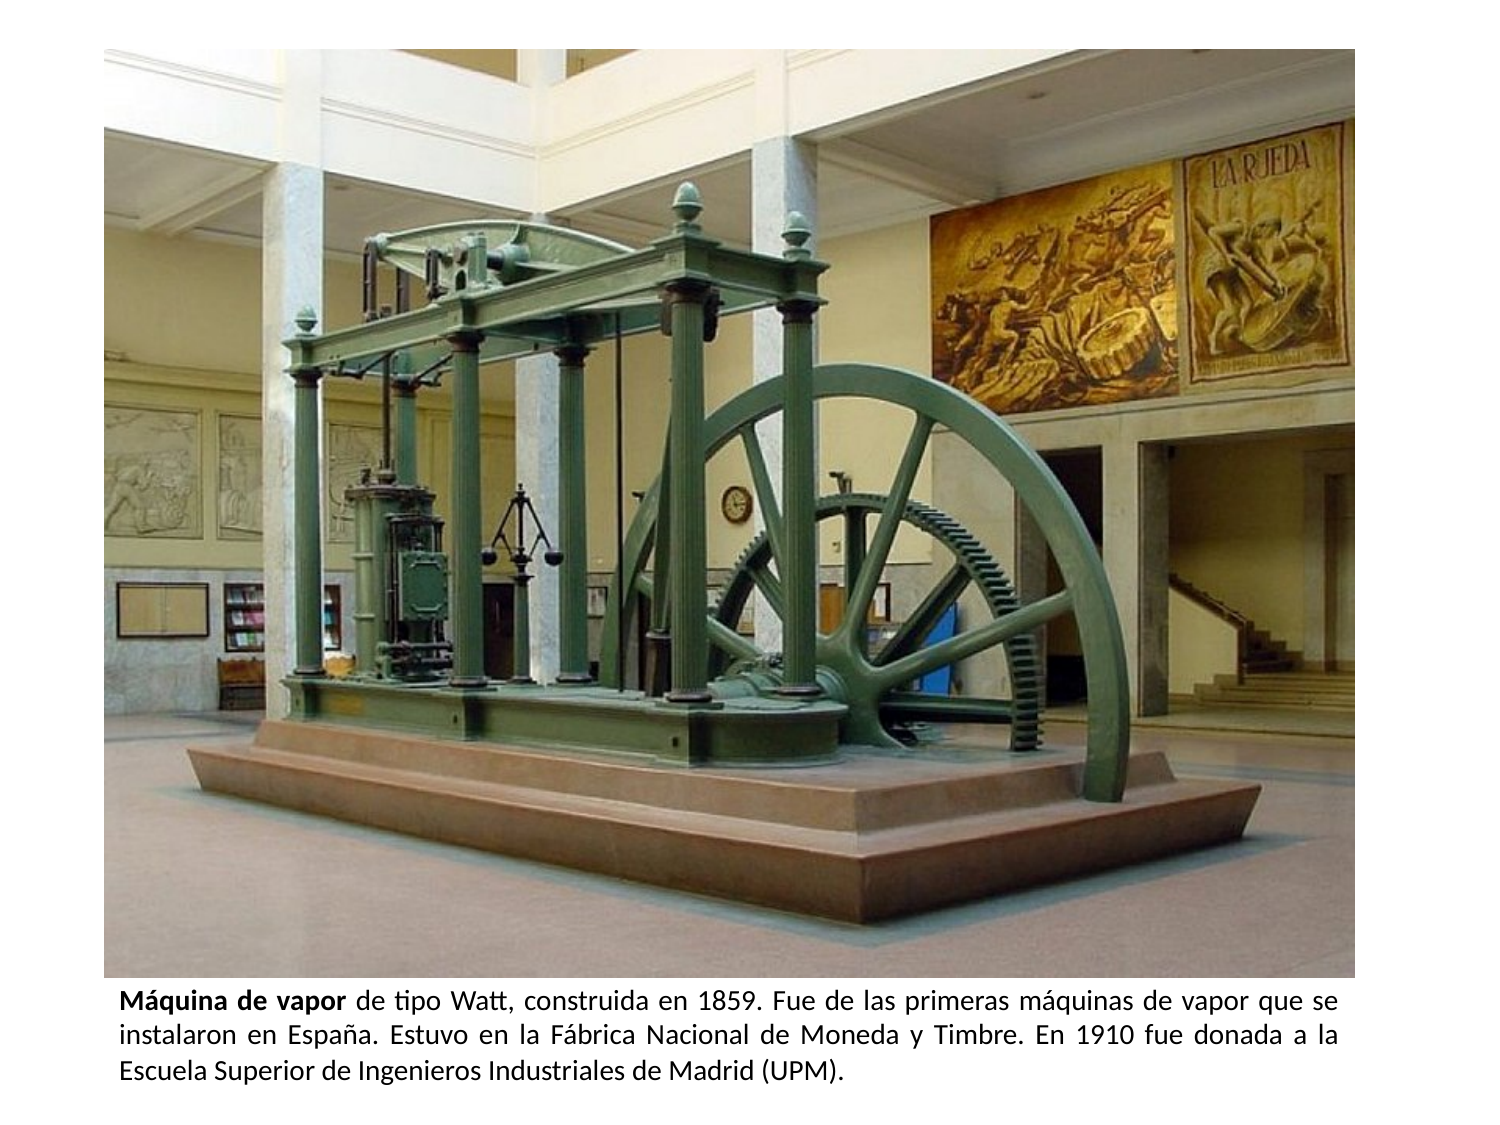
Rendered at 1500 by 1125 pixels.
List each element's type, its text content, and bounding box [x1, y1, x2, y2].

text_box Máquina de vapor de tipo Watt, construida en 1859. Fue de las primeras máquinas de vapor que se instalaron en España. Estuvo en la Fábrica Nacional de Moneda y Timbre. En 1910 fue donada a la Escuela Superior de Ingenieros Industriales de Madrid (UPM). [104, 973, 1355, 1094]
picture [104, 49, 1355, 973]
